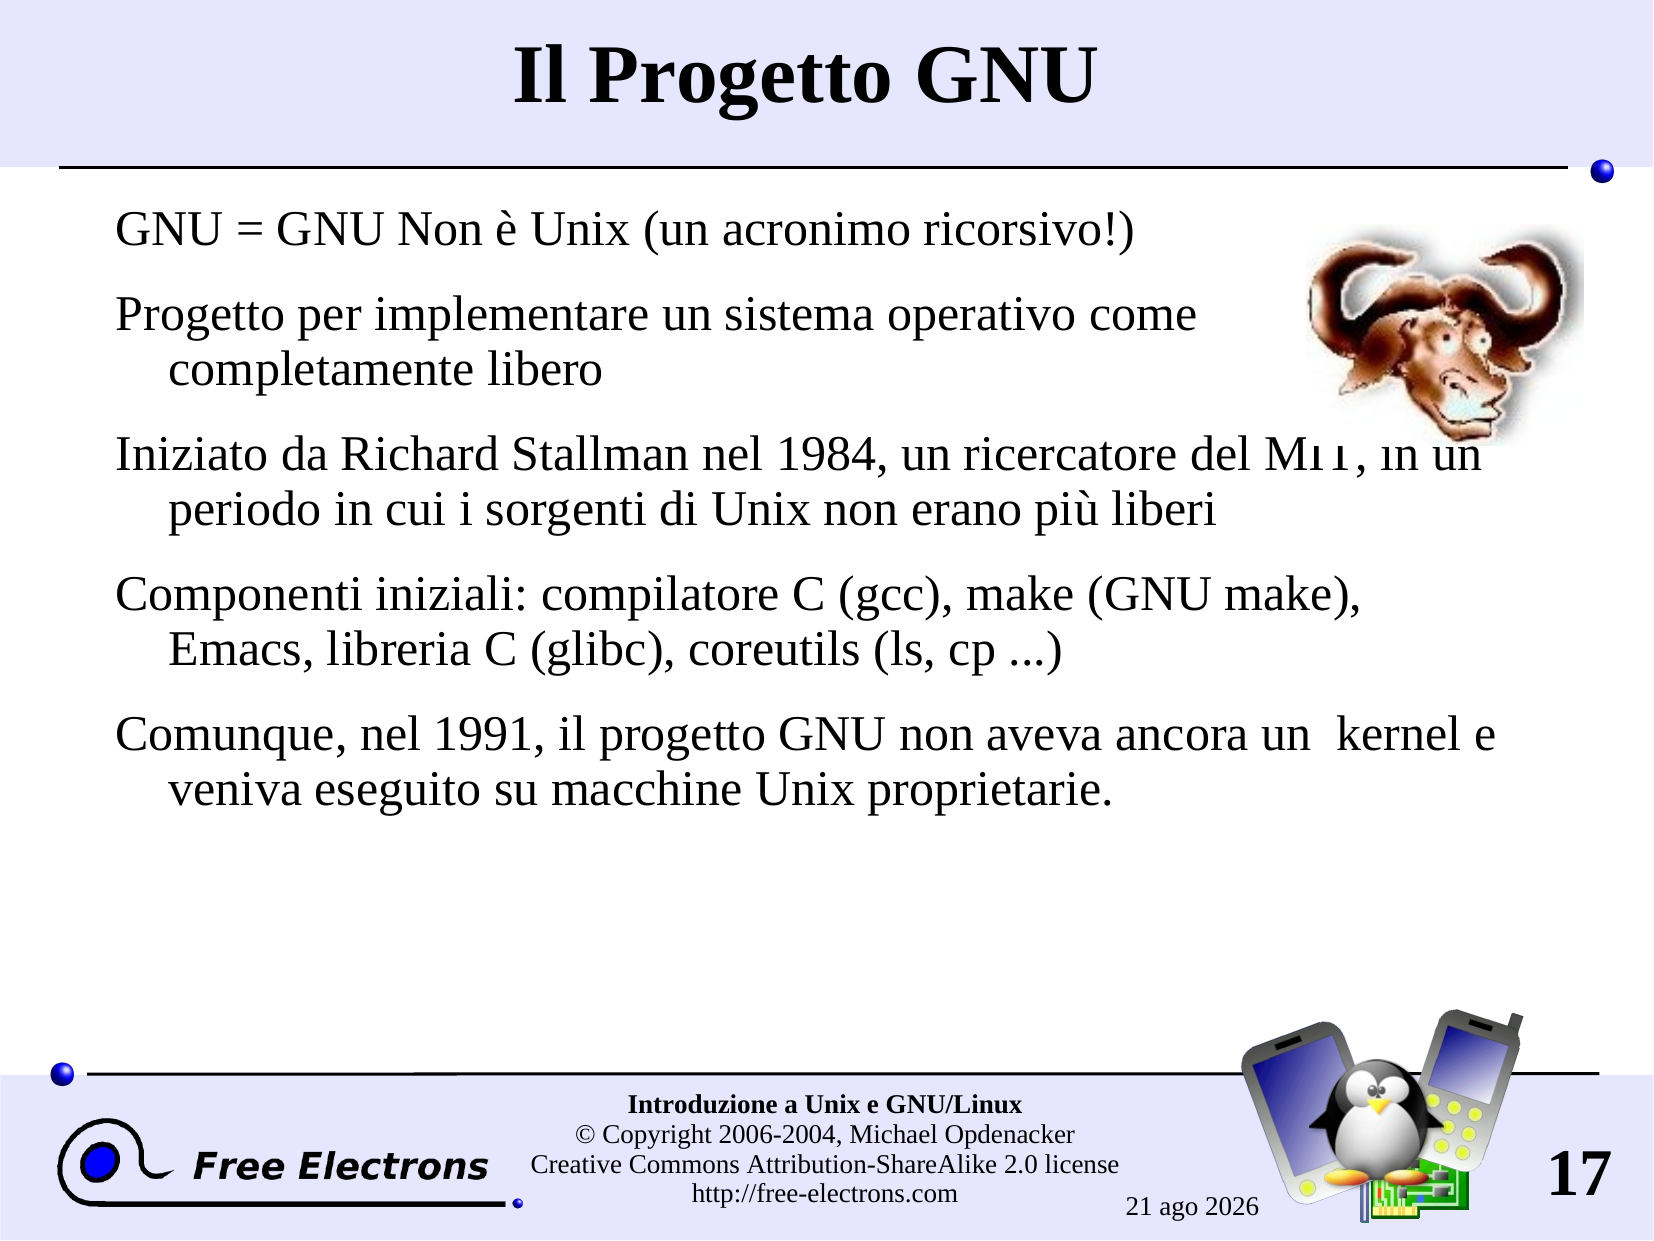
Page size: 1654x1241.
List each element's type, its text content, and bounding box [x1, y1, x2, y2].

picture [1306, 224, 1584, 446]
picture [50, 1107, 527, 1216]
list GNU = GNU Non è Unix (un acronimo ricorsivo!) Progetto per implementare un sistema operativo come Unix completamente libero Iniziato da Richard Stallman nel 1984, un ricercatore del MIT, in un periodo in cui i sorgenti di Unix non erano più liberi Componenti iniziali: compilatore C (gcc), make (GNU make), Emacs, libreria C (glibc), coreutils (ls, cp ...) Comunque, nel 1991, il progetto GNU non aveva ancora un kernel e veniva eseguito su macchine Unix proprietarie. [97, 201, 1510, 1051]
title Il Progetto GNU [60, 12, 1551, 138]
picture [1225, 1005, 1538, 1241]
